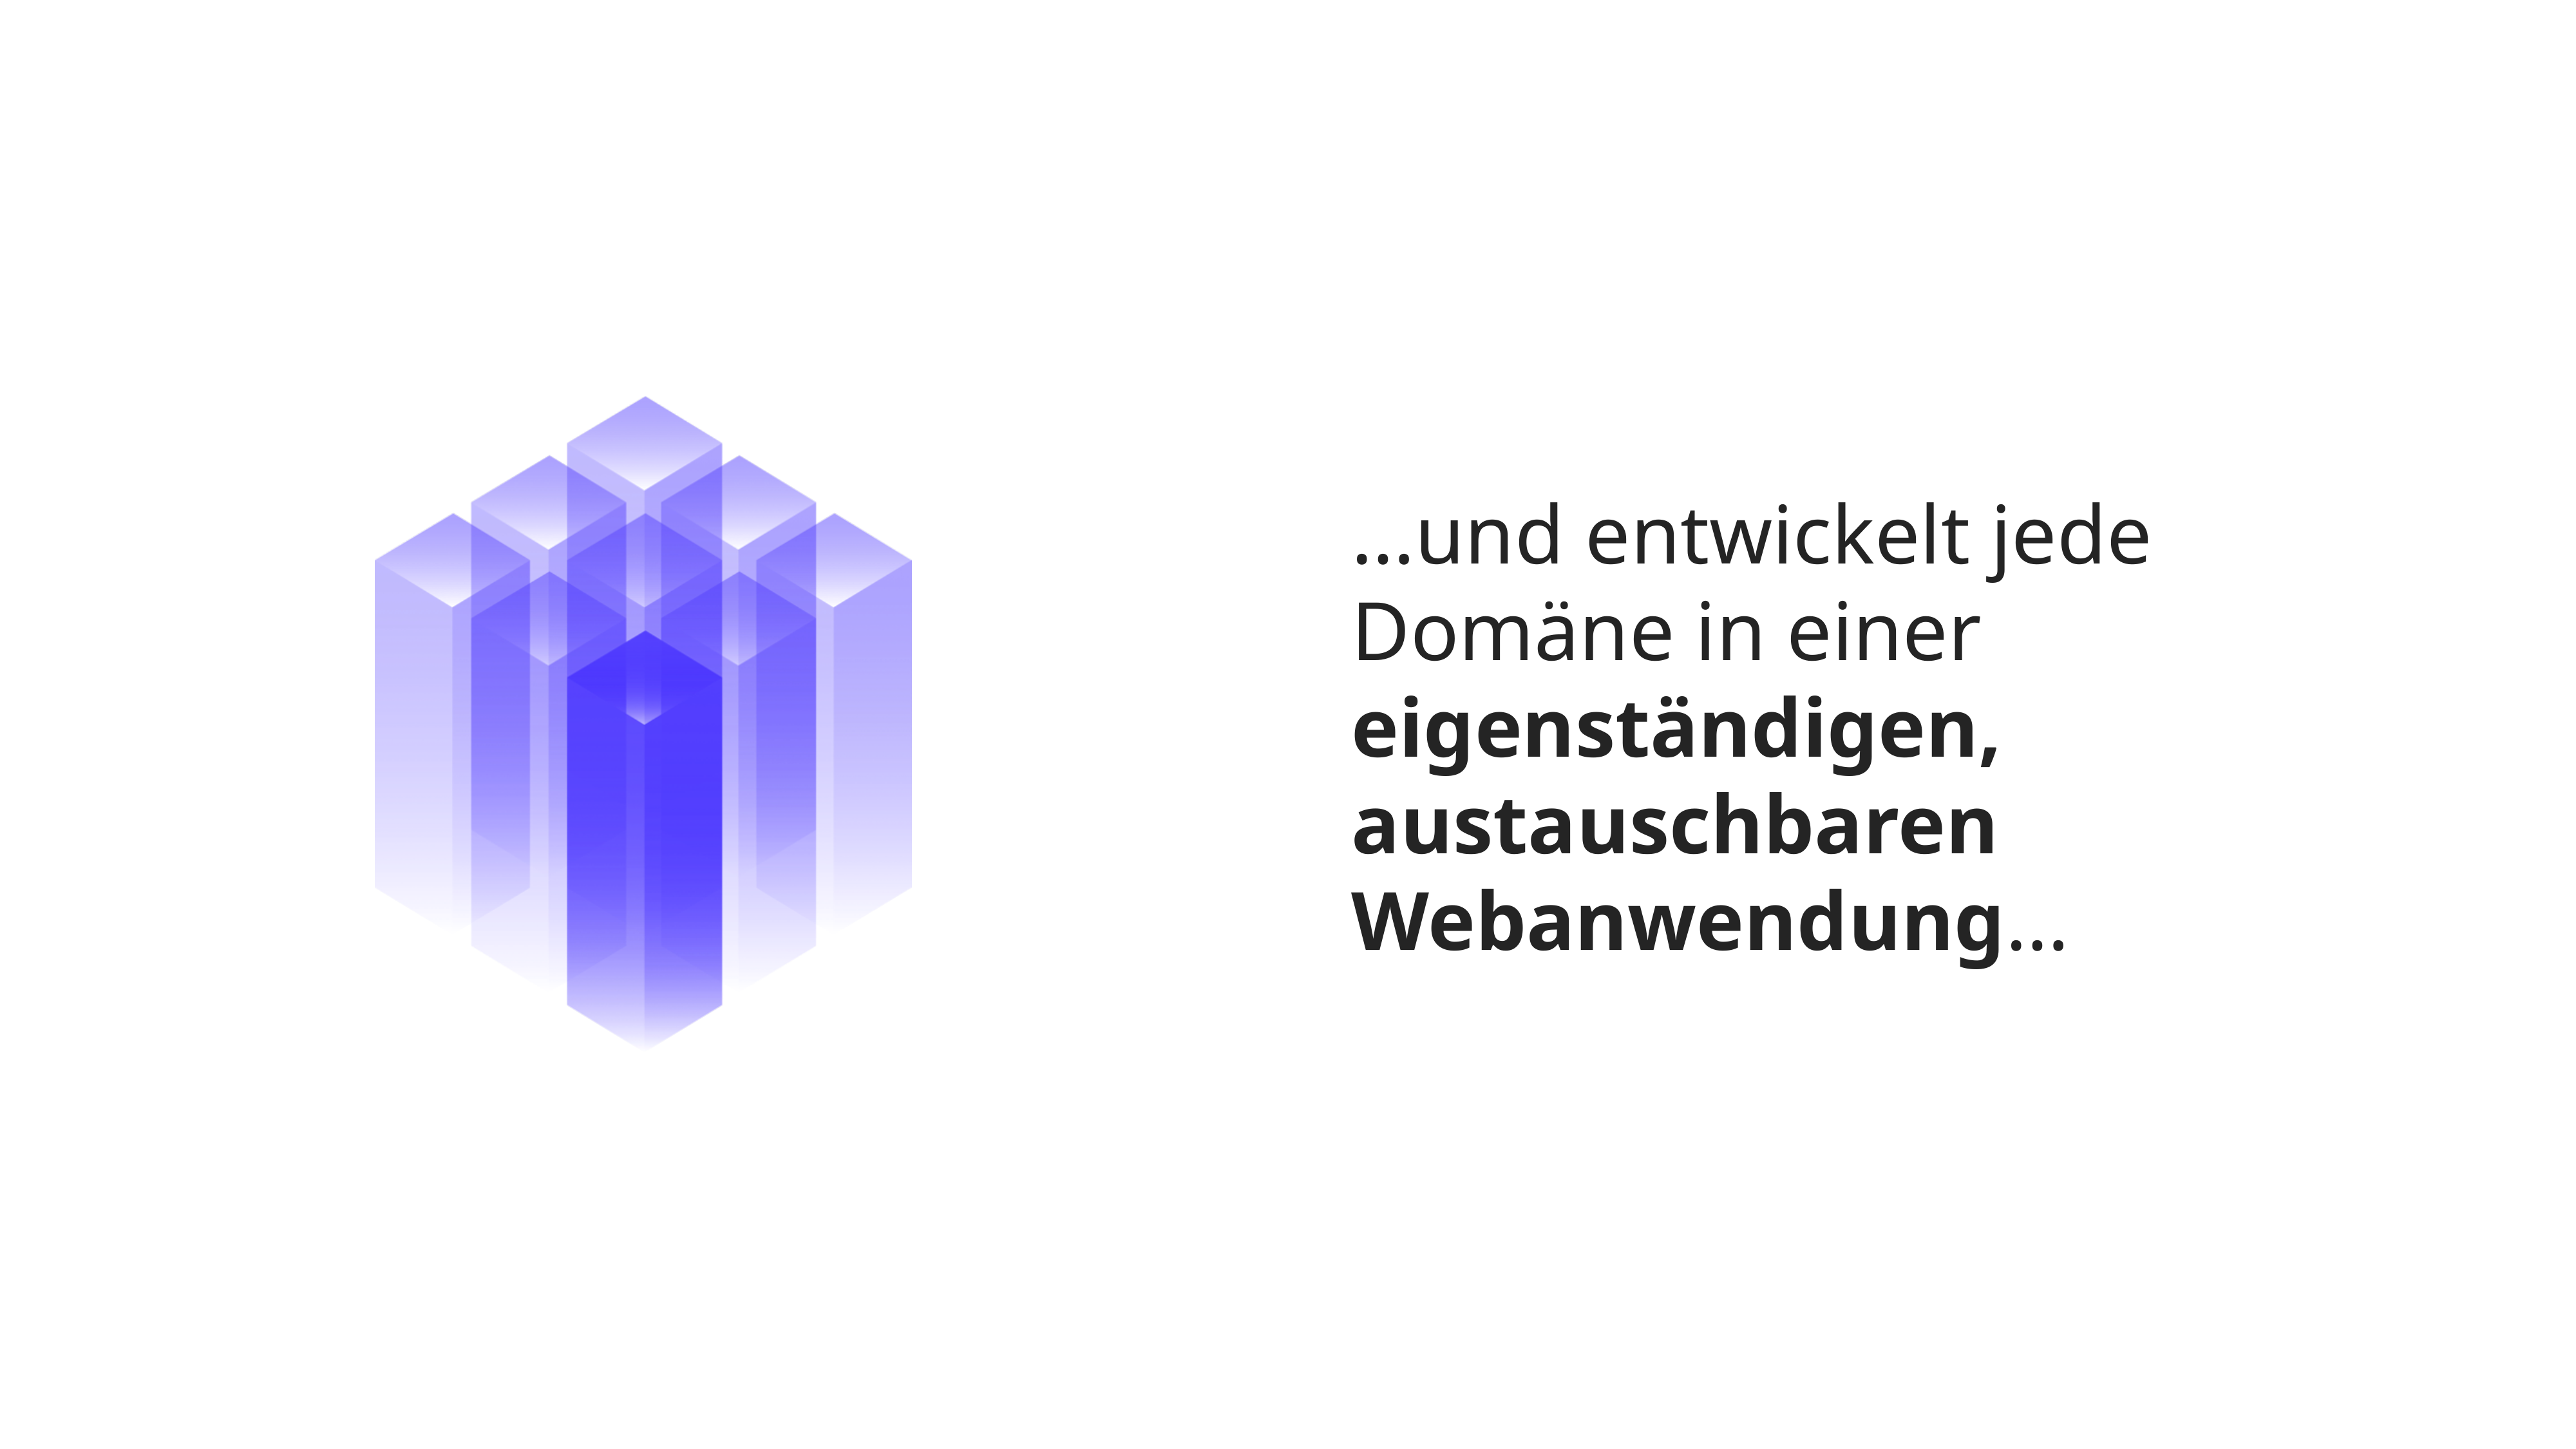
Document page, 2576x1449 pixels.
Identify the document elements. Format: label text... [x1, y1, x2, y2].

picture [375, 396, 912, 1053]
list …und entwickelt jede Domäne in einer eigenständigen, austauschbaren Webanwendung… [1351, 127, 2423, 1322]
